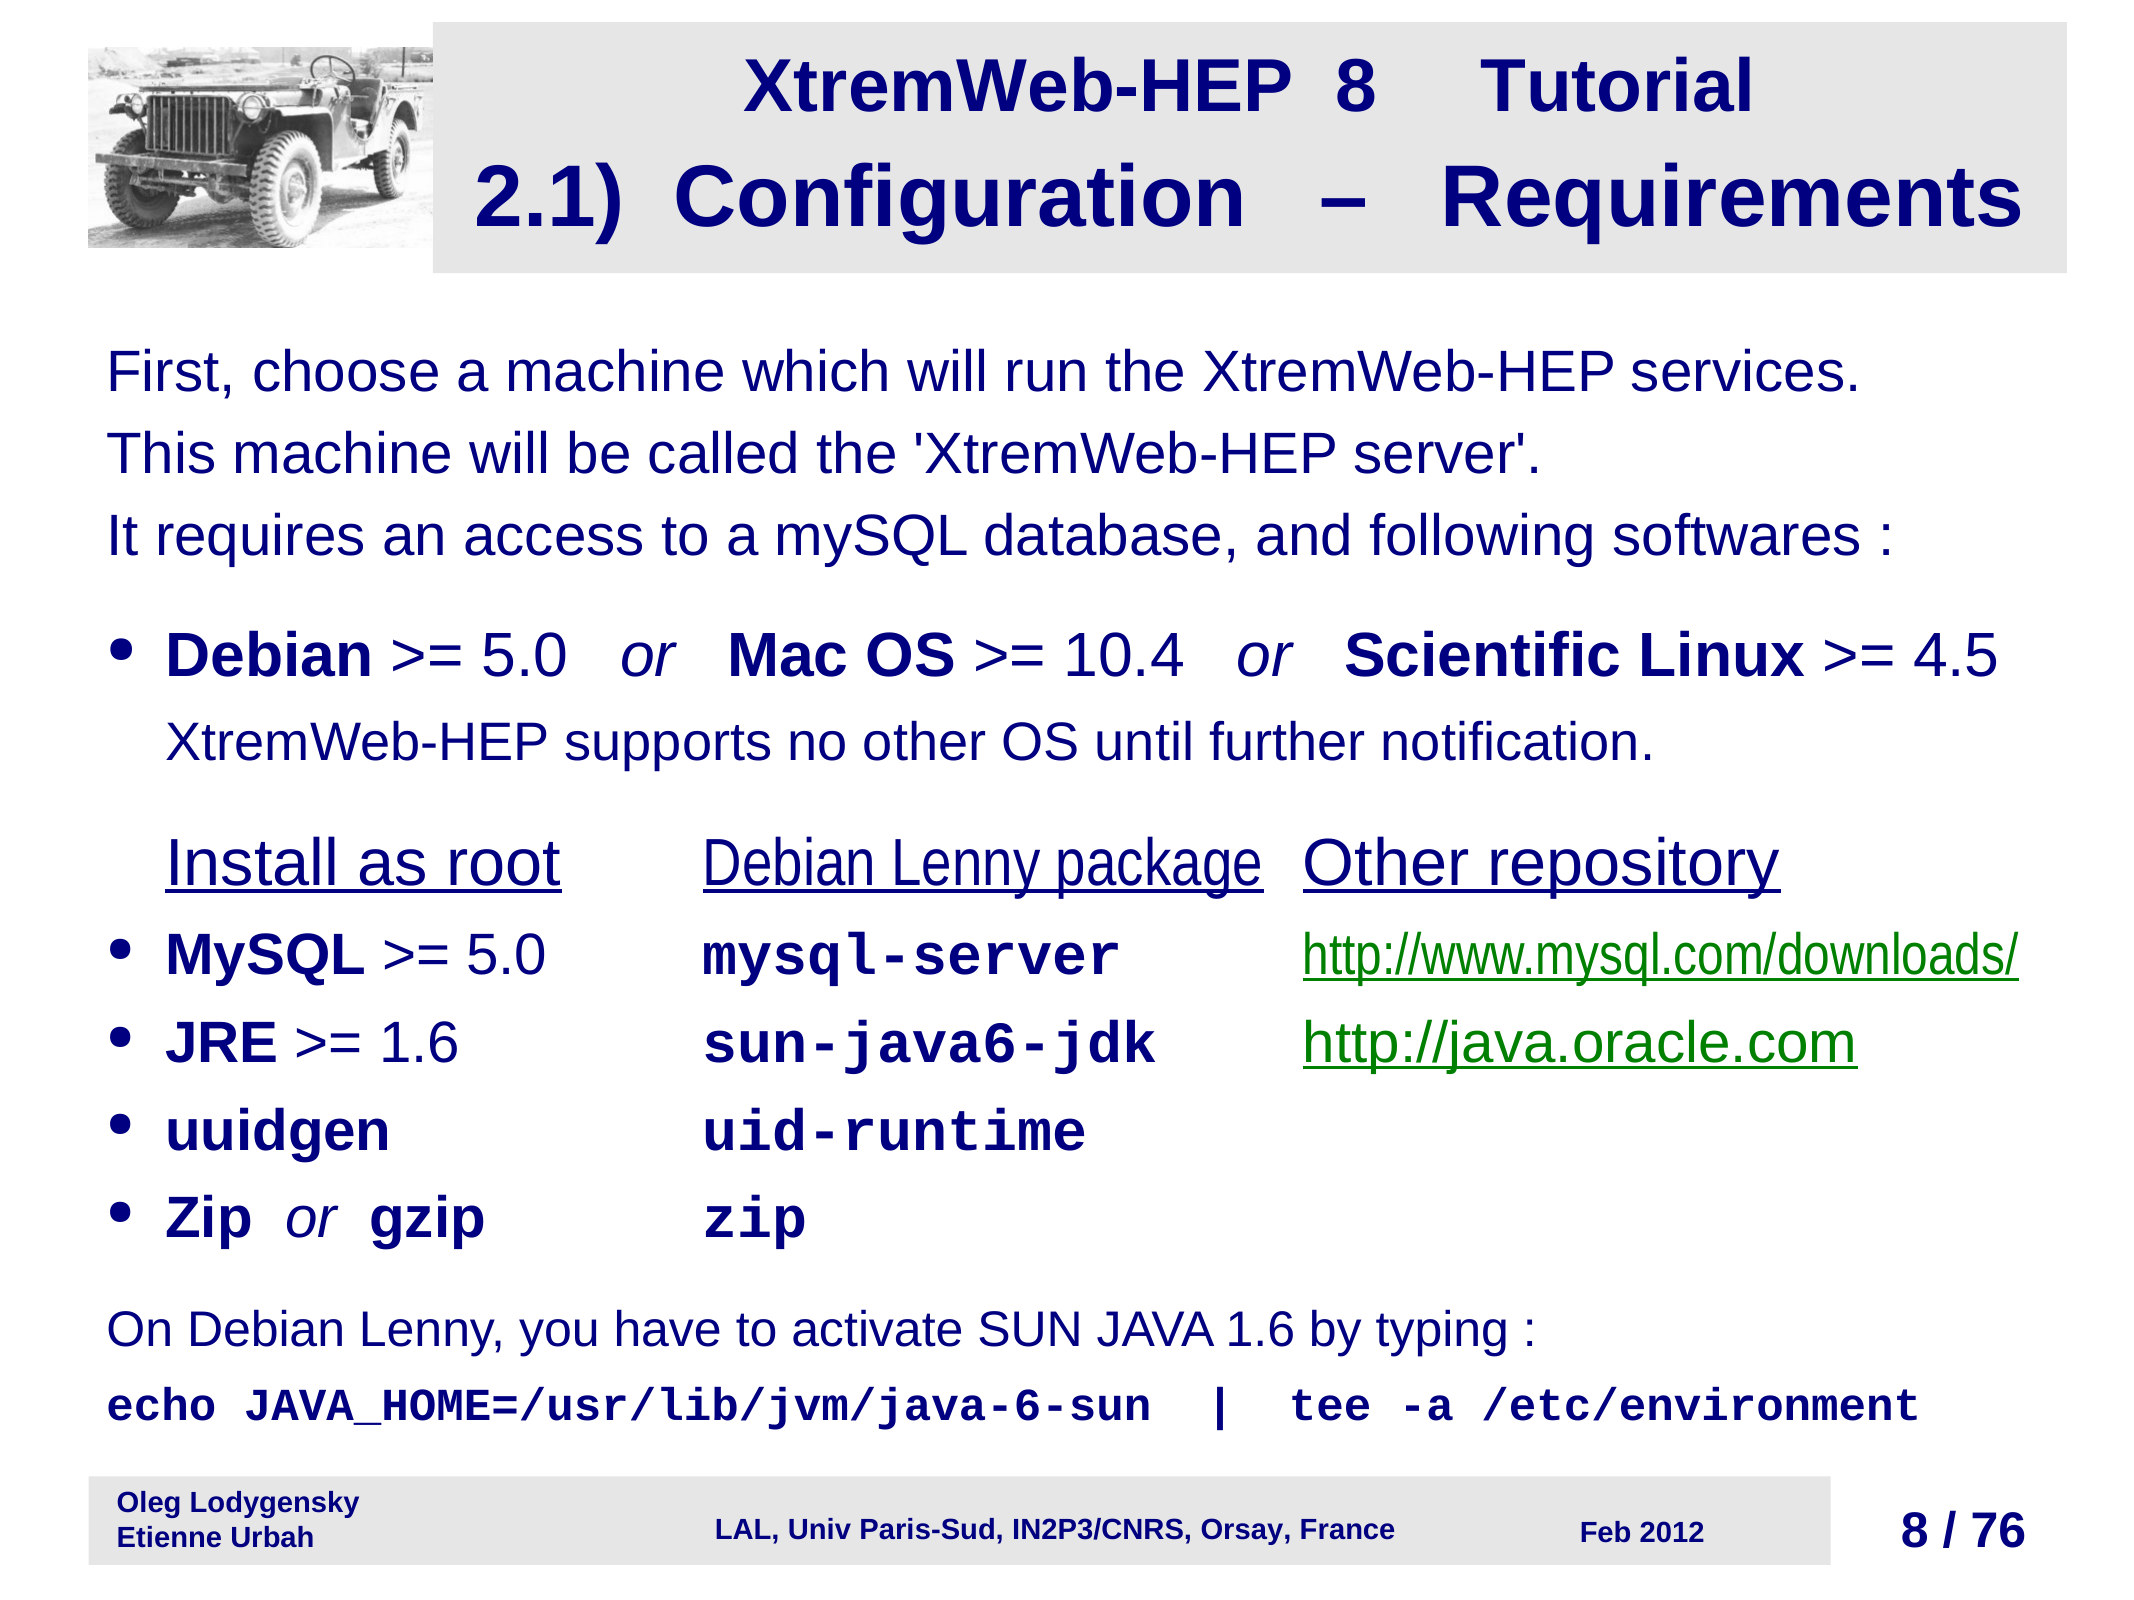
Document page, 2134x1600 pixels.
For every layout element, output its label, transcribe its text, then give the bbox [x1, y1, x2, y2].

title 2.1) Configuration – Requirements [442, 118, 2067, 266]
picture [88, 47, 433, 248]
list First, choose a machine which will run the XtremWeb-HEP services. This machine will be called the 'XtremWeb-HEP server'. It requires an access to a mySQL database, and following softwares : Debian >= 5.0 or Mac OS >= 10.4 or Scientific Linux >= 4.5 XtremWeb-HEP supports no other OS until further notification. Install as root Debian Lenny package Other repository MySQL >= 5.0 mysql-server http://www.mysql.com/downloads/ JRE >= 1.6 sun-java6-jdk http://java.oracle.com uuidgen uid-runtime Zip or gzip zip On Debian Lenny, you have to activate SUN JAVA 1.6 by typing : echo JAVA_HOME=/usr/lib/jvm/java-6-sun | tee -a /etc/environment [88, 324, 2067, 1469]
